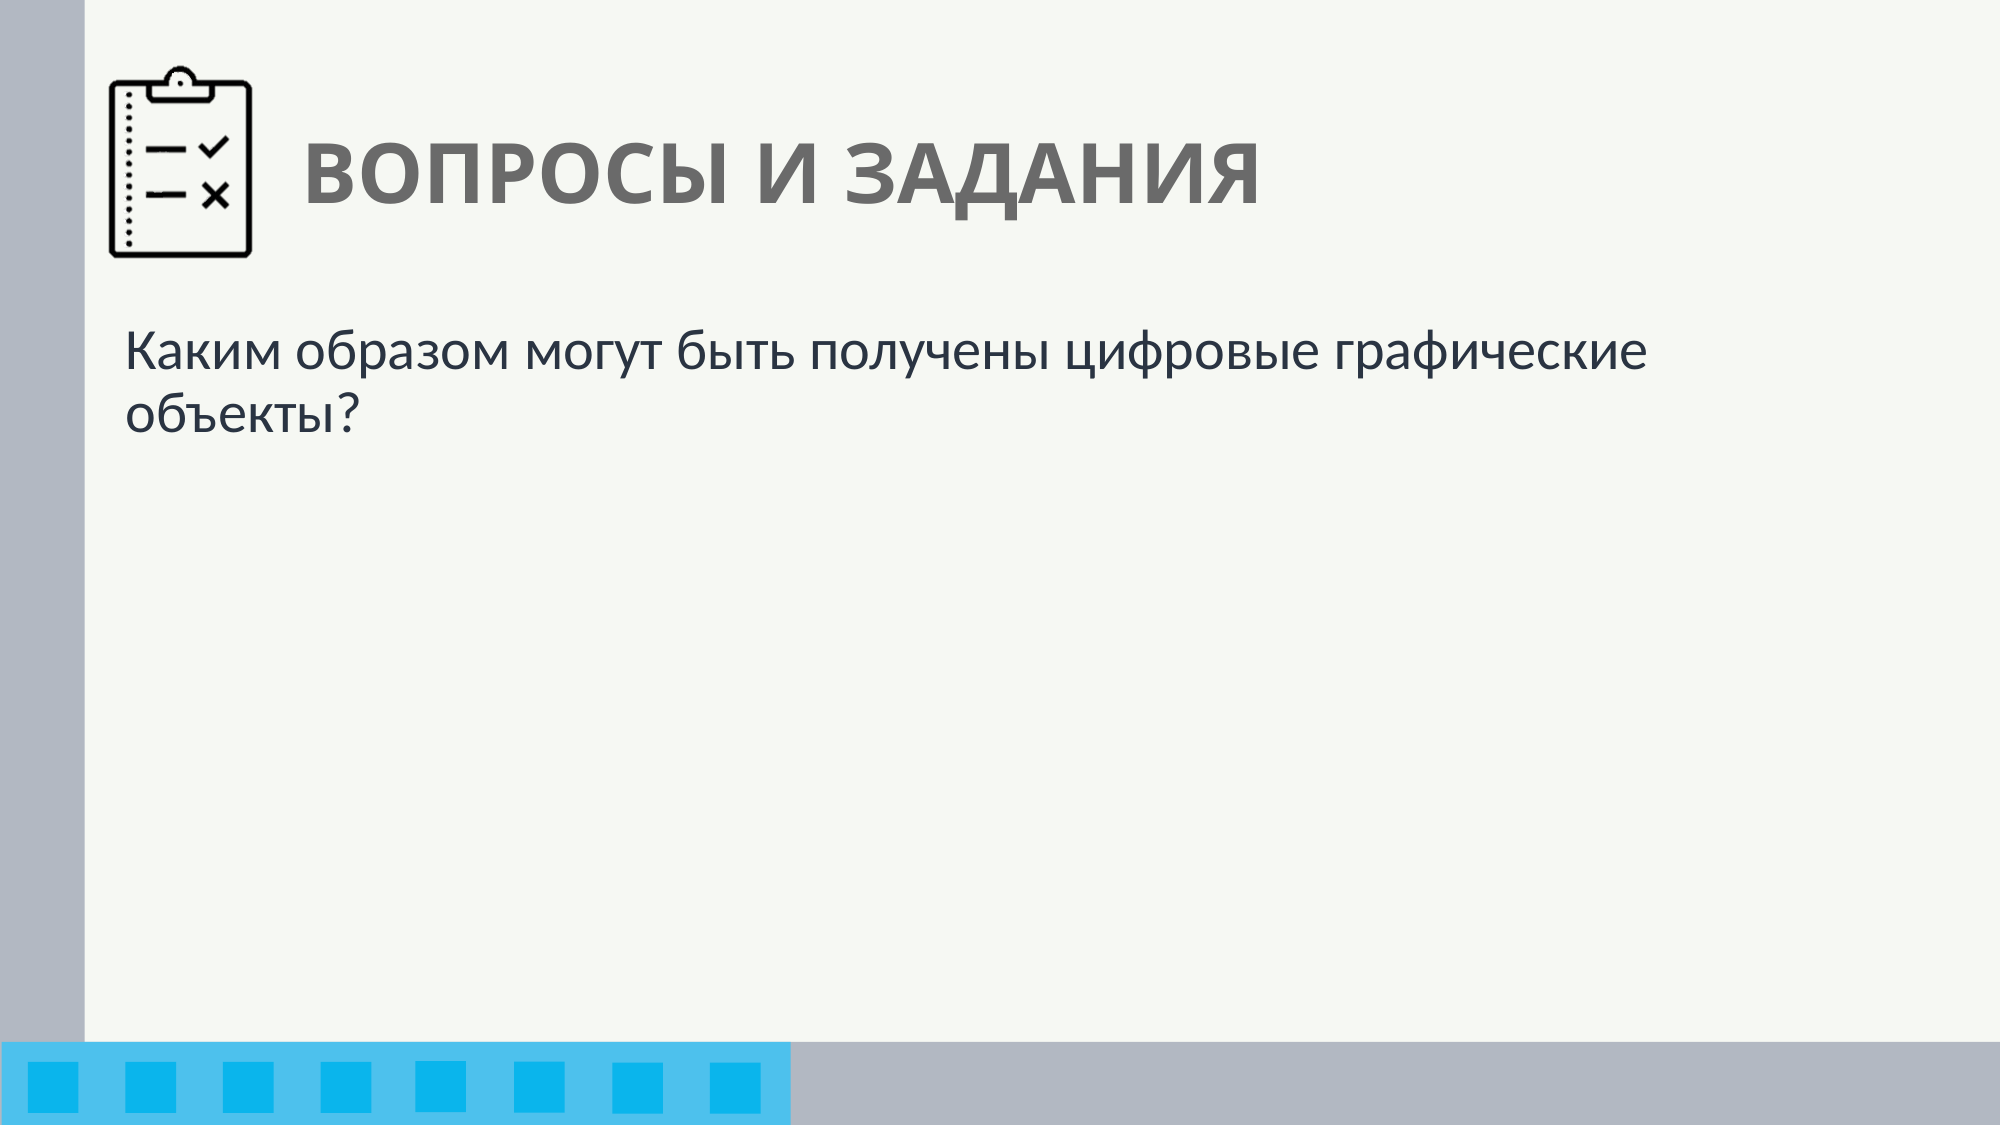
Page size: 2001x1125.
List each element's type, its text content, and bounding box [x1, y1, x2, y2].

title ВОПРОСЫ И ЗАДАНИЯ [285, 67, 1892, 286]
list Каким образом могут быть получены цифровые графические объекты? [110, 311, 1892, 1058]
picture [85, 54, 286, 286]
